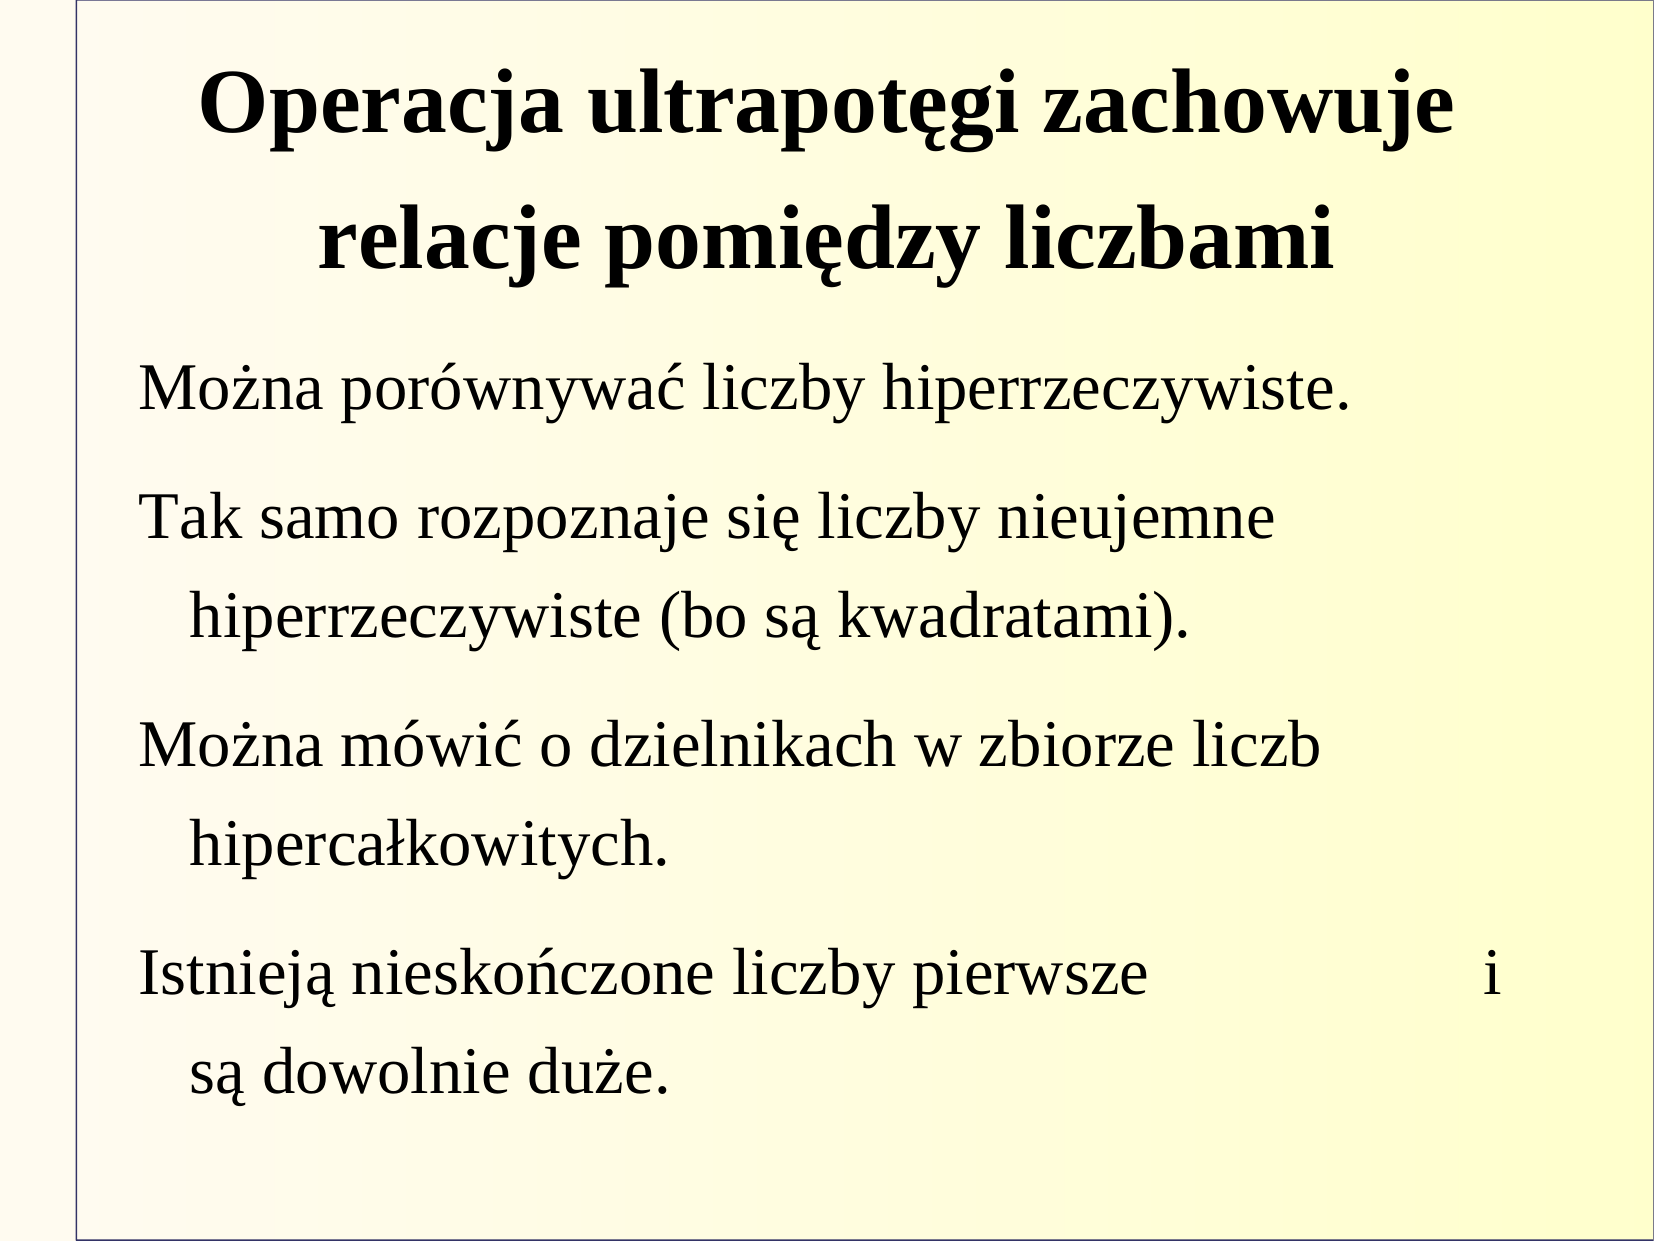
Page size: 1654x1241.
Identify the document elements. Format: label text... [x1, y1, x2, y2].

title Operacja ultrapotęgi zachowuje relacje pomiędzy liczbami [121, 0, 1534, 314]
picture [0, 0, 75, 1241]
list Można porównywać liczby hiperrzeczywiste. Tak samo rozpoznaje się liczby nieujemne hiperrzeczywiste (bo są kwadratami). Można mówić o dzielnikach w zbiorze liczb hipercałkowitych. Istnieją nieskończone liczby pierwsze i są dowolnie duże. [121, 324, 1534, 1241]
